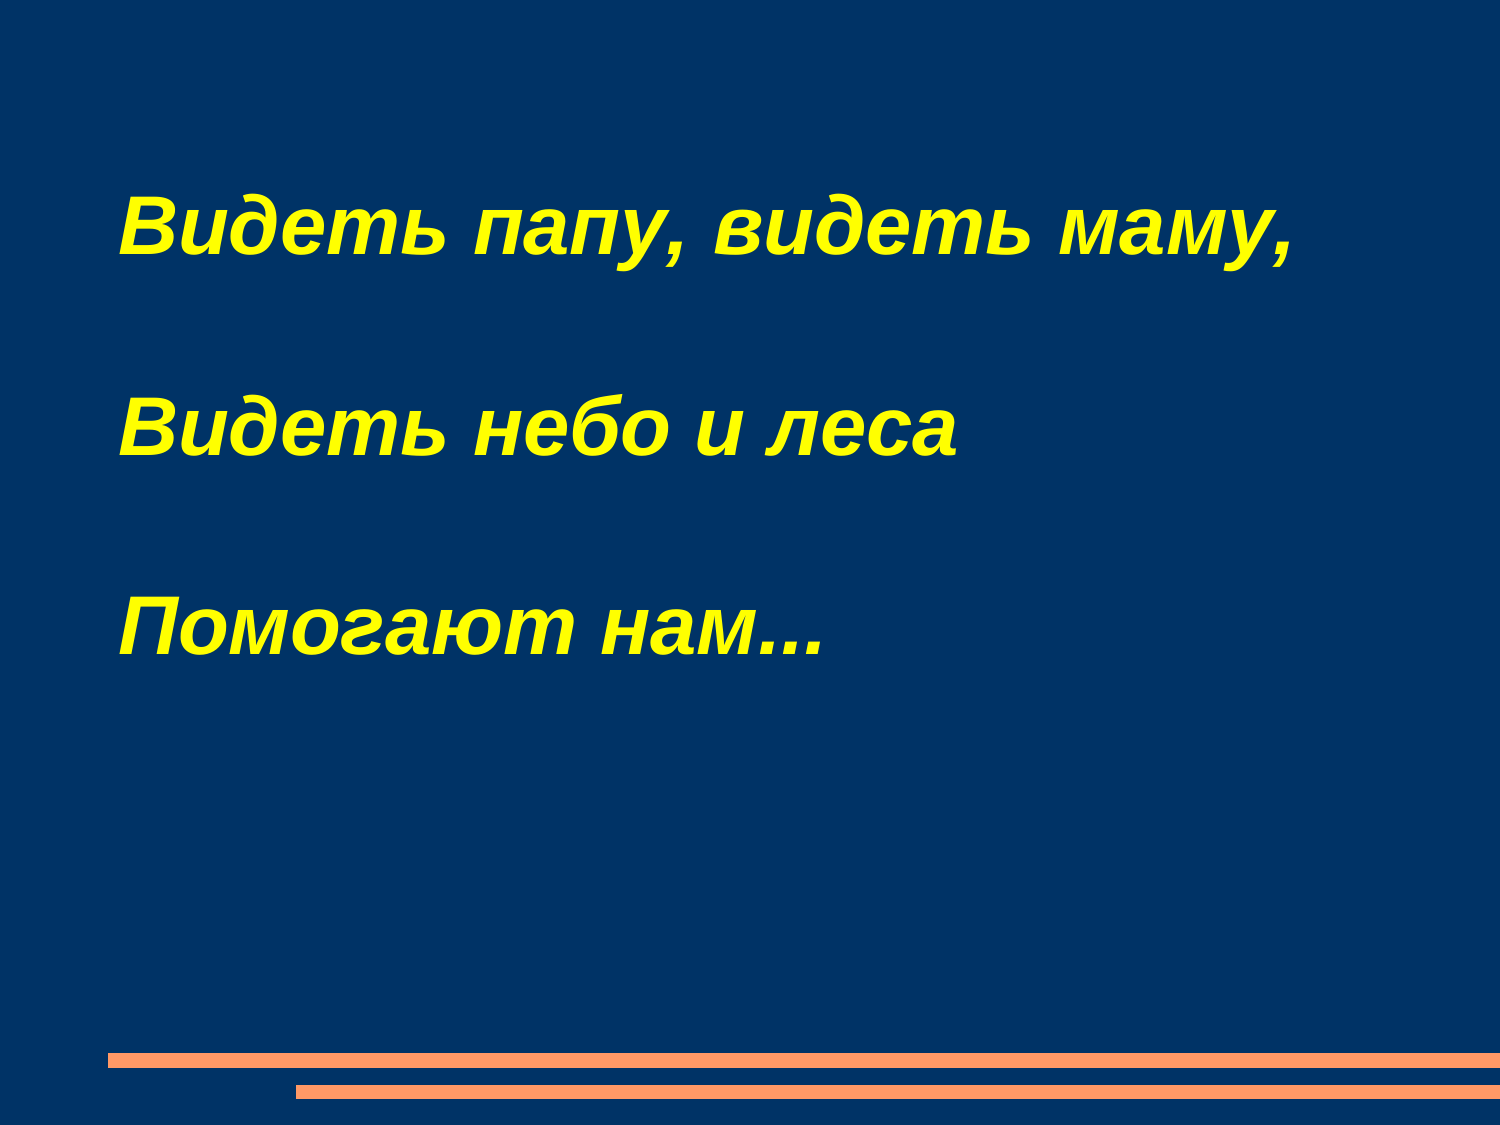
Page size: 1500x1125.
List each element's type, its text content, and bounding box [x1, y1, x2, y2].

title Видеть папу, видеть маму, Видеть небо и леса Помогают нам... [118, 118, 1400, 725]
